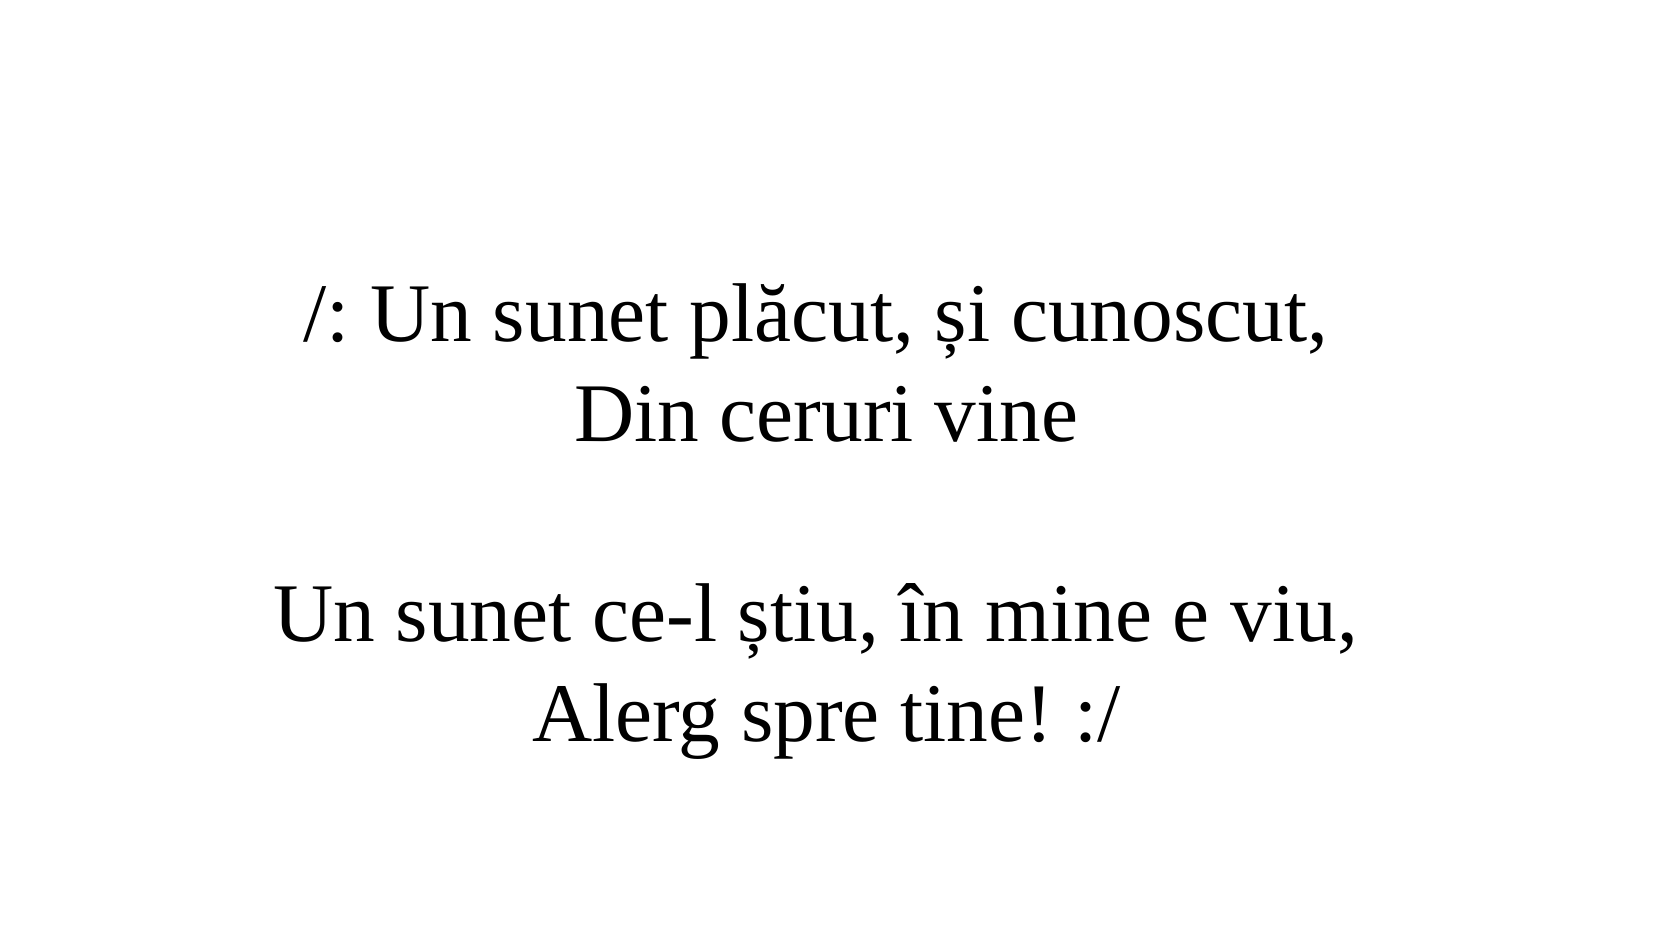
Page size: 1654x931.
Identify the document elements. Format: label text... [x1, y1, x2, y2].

subtitle /: Un sunet plăcut, și cunoscut, Din ceruri vine Un sunet ce-l știu, în mine e viu, Alerg spre tine! :/ [0, 250, 1654, 680]
